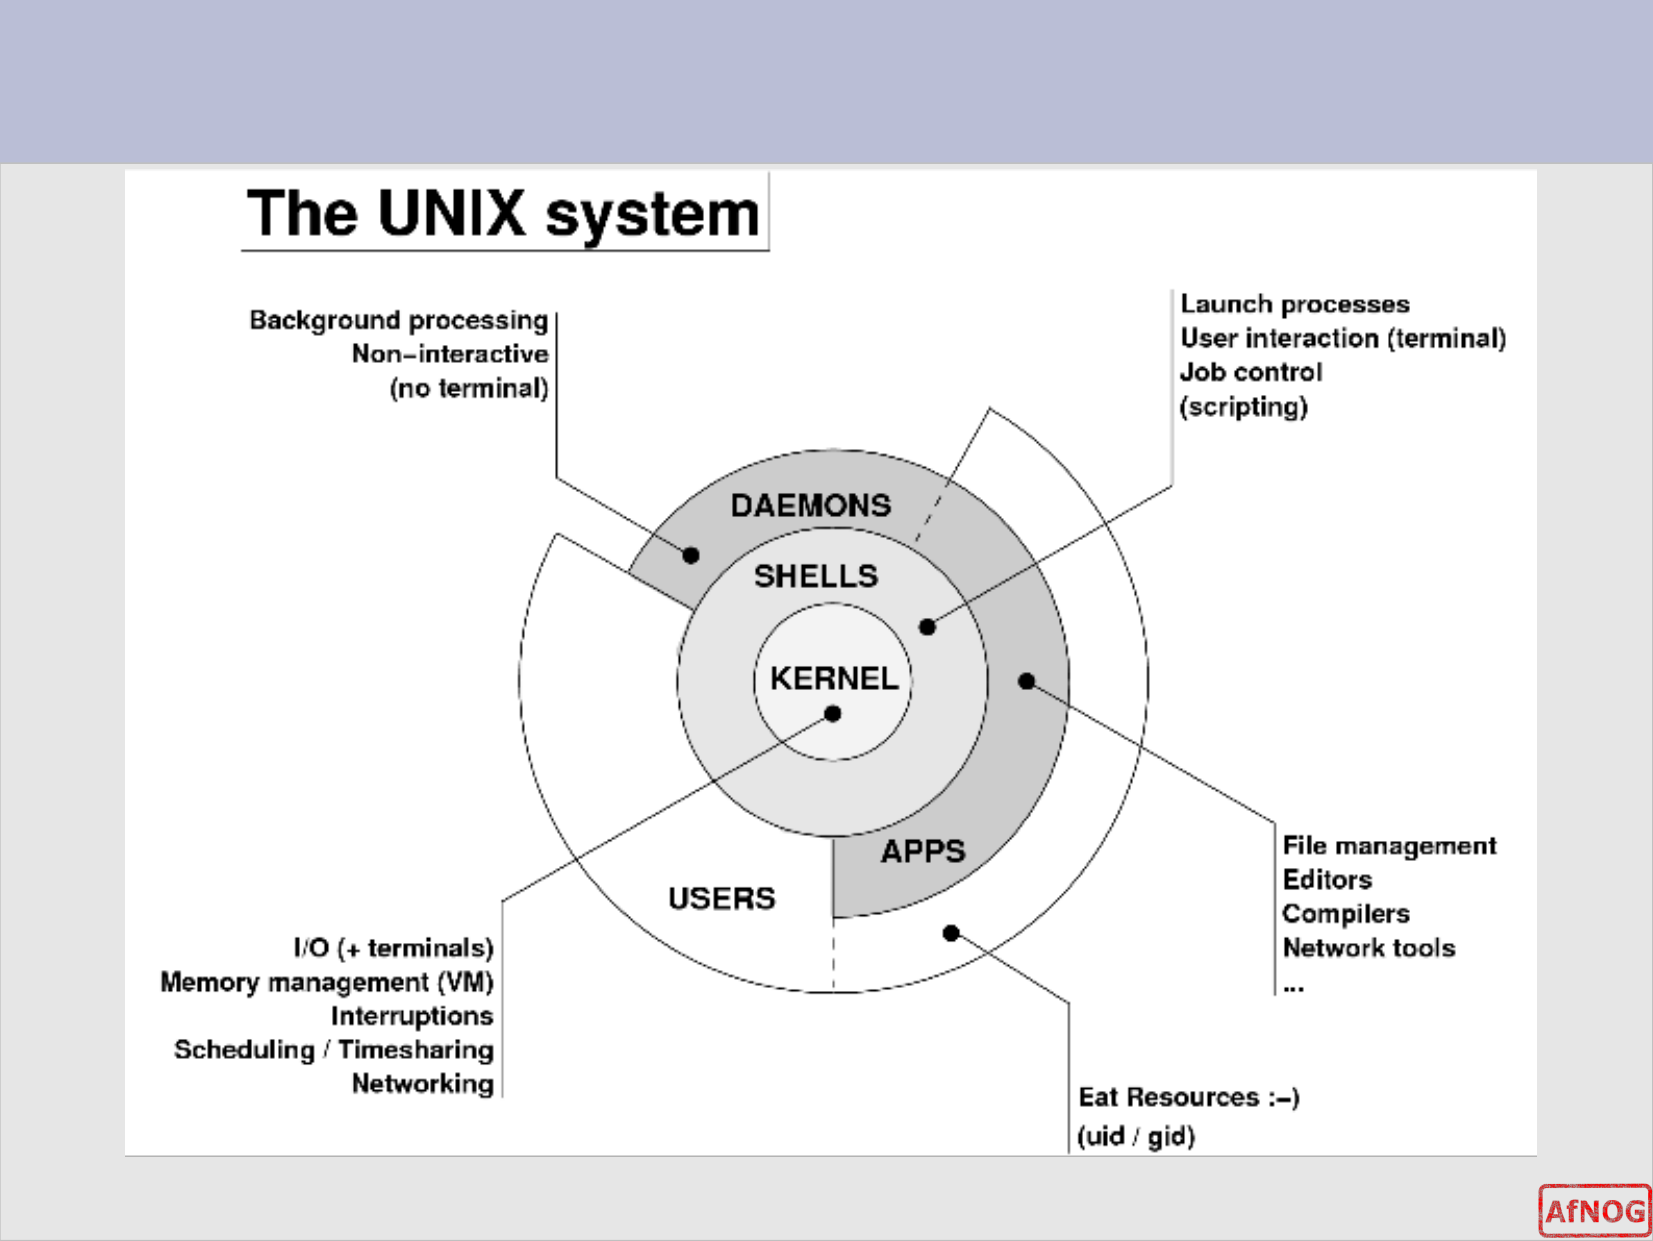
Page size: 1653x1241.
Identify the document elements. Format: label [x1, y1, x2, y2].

picture [1537, 1182, 1653, 1241]
text_box [0, 163, 1653, 1241]
picture [125, 169, 1537, 1163]
